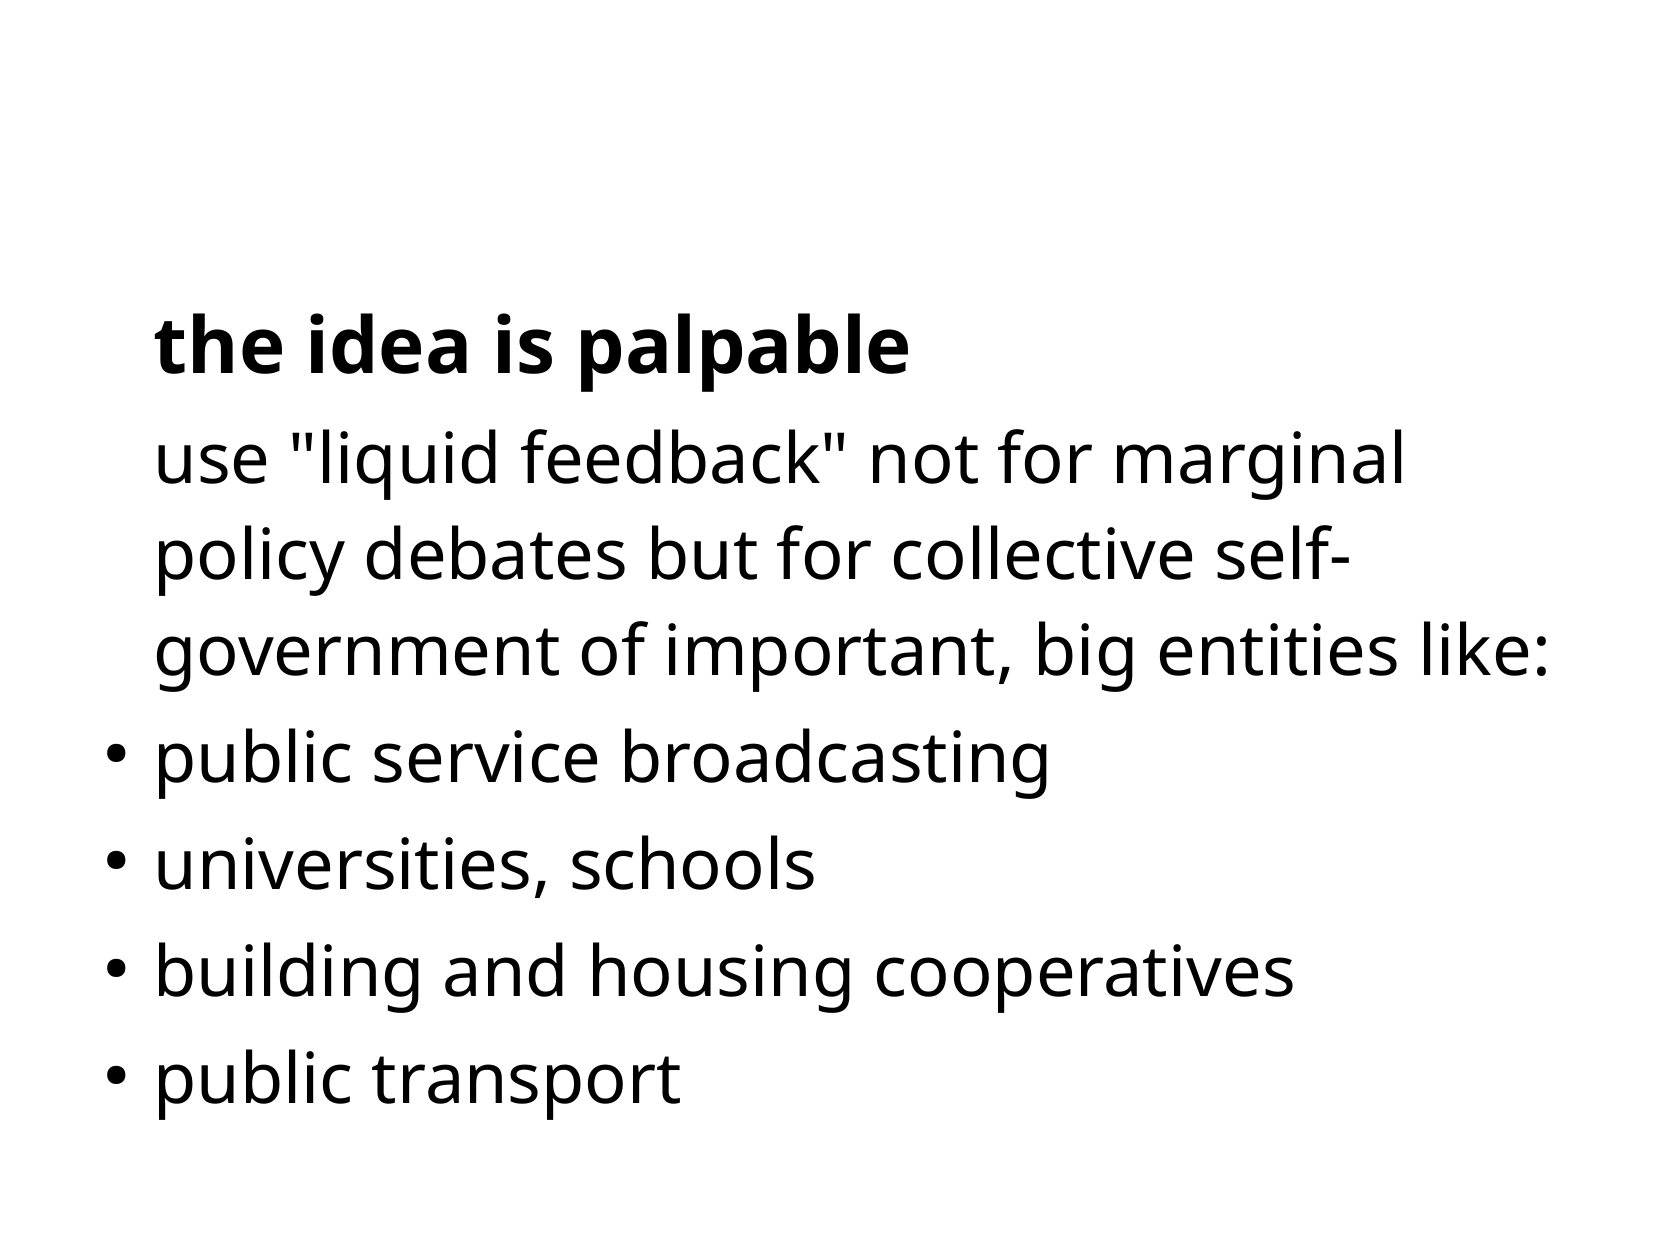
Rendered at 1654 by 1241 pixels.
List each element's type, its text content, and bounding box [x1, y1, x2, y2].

list the idea is palpable use "liquid feedback" not for marginal policy debates but for collective self-government of important, big entities like: public service broadcasting universities, schools building and housing cooperatives public transport [87, 290, 1560, 1170]
